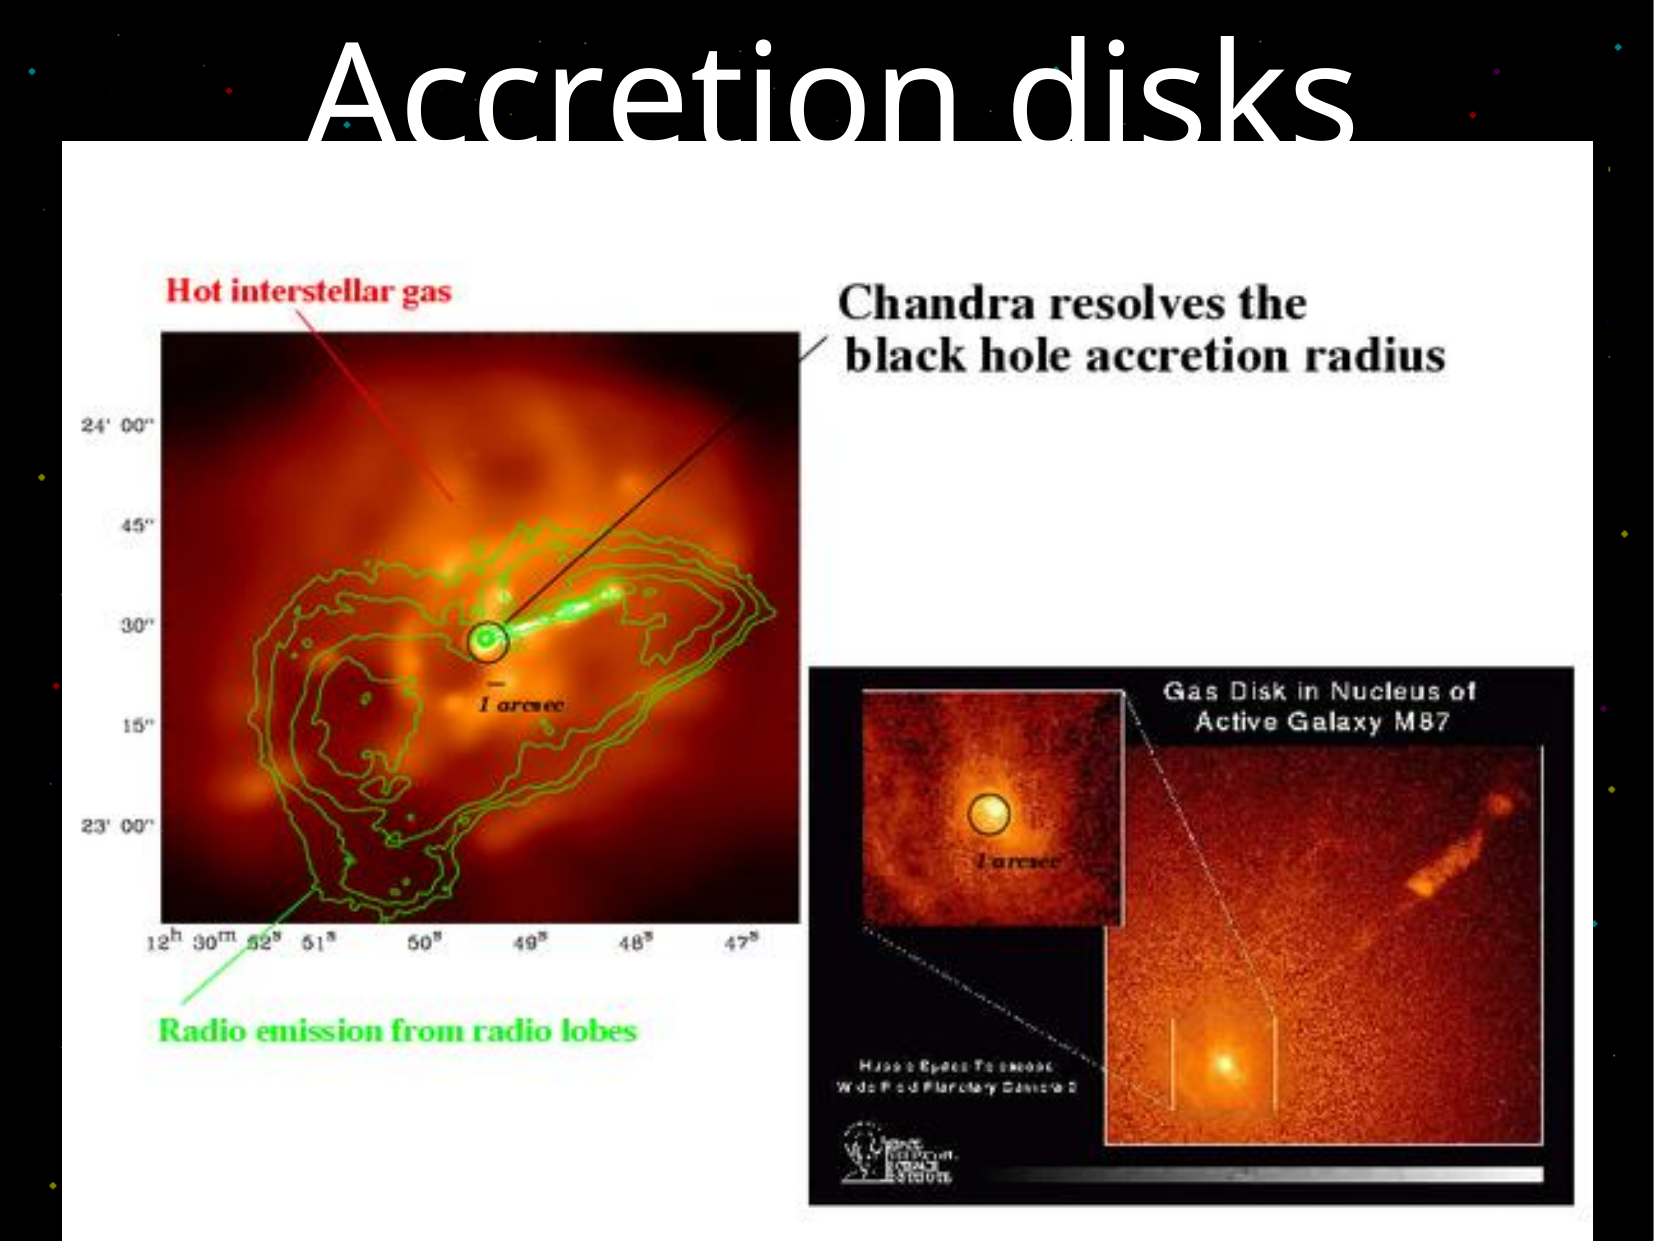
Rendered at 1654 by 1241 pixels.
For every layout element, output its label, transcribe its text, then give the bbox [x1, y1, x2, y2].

text_box Accretion disks [248, 0, 1416, 141]
picture [0, 0, 1654, 1241]
